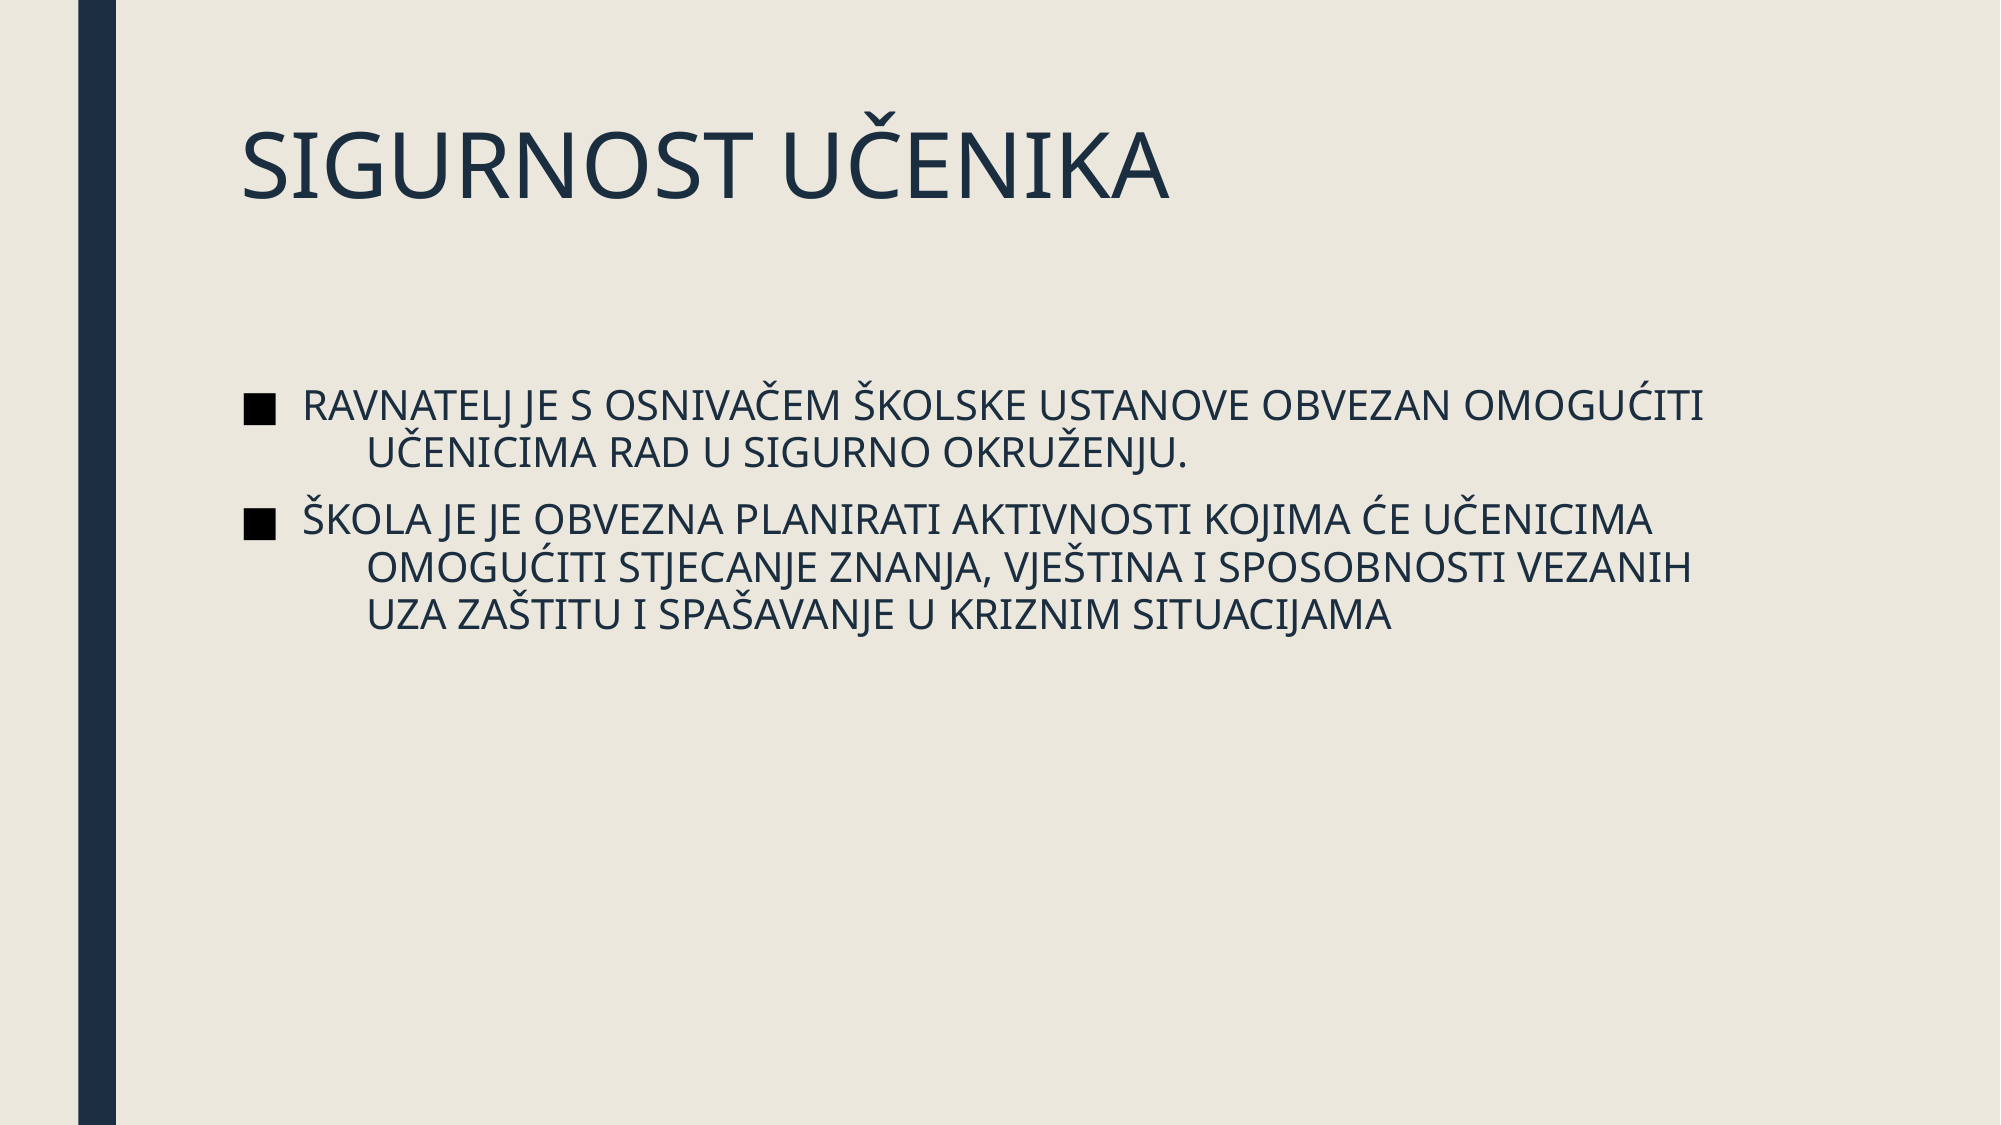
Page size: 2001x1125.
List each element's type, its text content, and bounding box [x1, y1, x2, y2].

list RAVNATELJ JE S OSNIVAČEM ŠKOLSKE USTANOVE OBVEZAN OMOGUĆITI UČENICIMA RAD U SIGURNO OKRUŽENJU. ŠKOLA JE JE OBVEZNA PLANIRATI AKTIVNOSTI KOJIMA ĆE UČENICIMA OMOGUĆITI STJECANJE ZNANJA, VJEŠTINA I SPOSOBNOSTI VEZANIH UZA ZAŠTITU I SPAŠAVANJE U KRIZNIM SITUACIJAMA [225, 375, 1801, 963]
title SIGURNOST UČENIKA [225, 112, 1801, 357]
